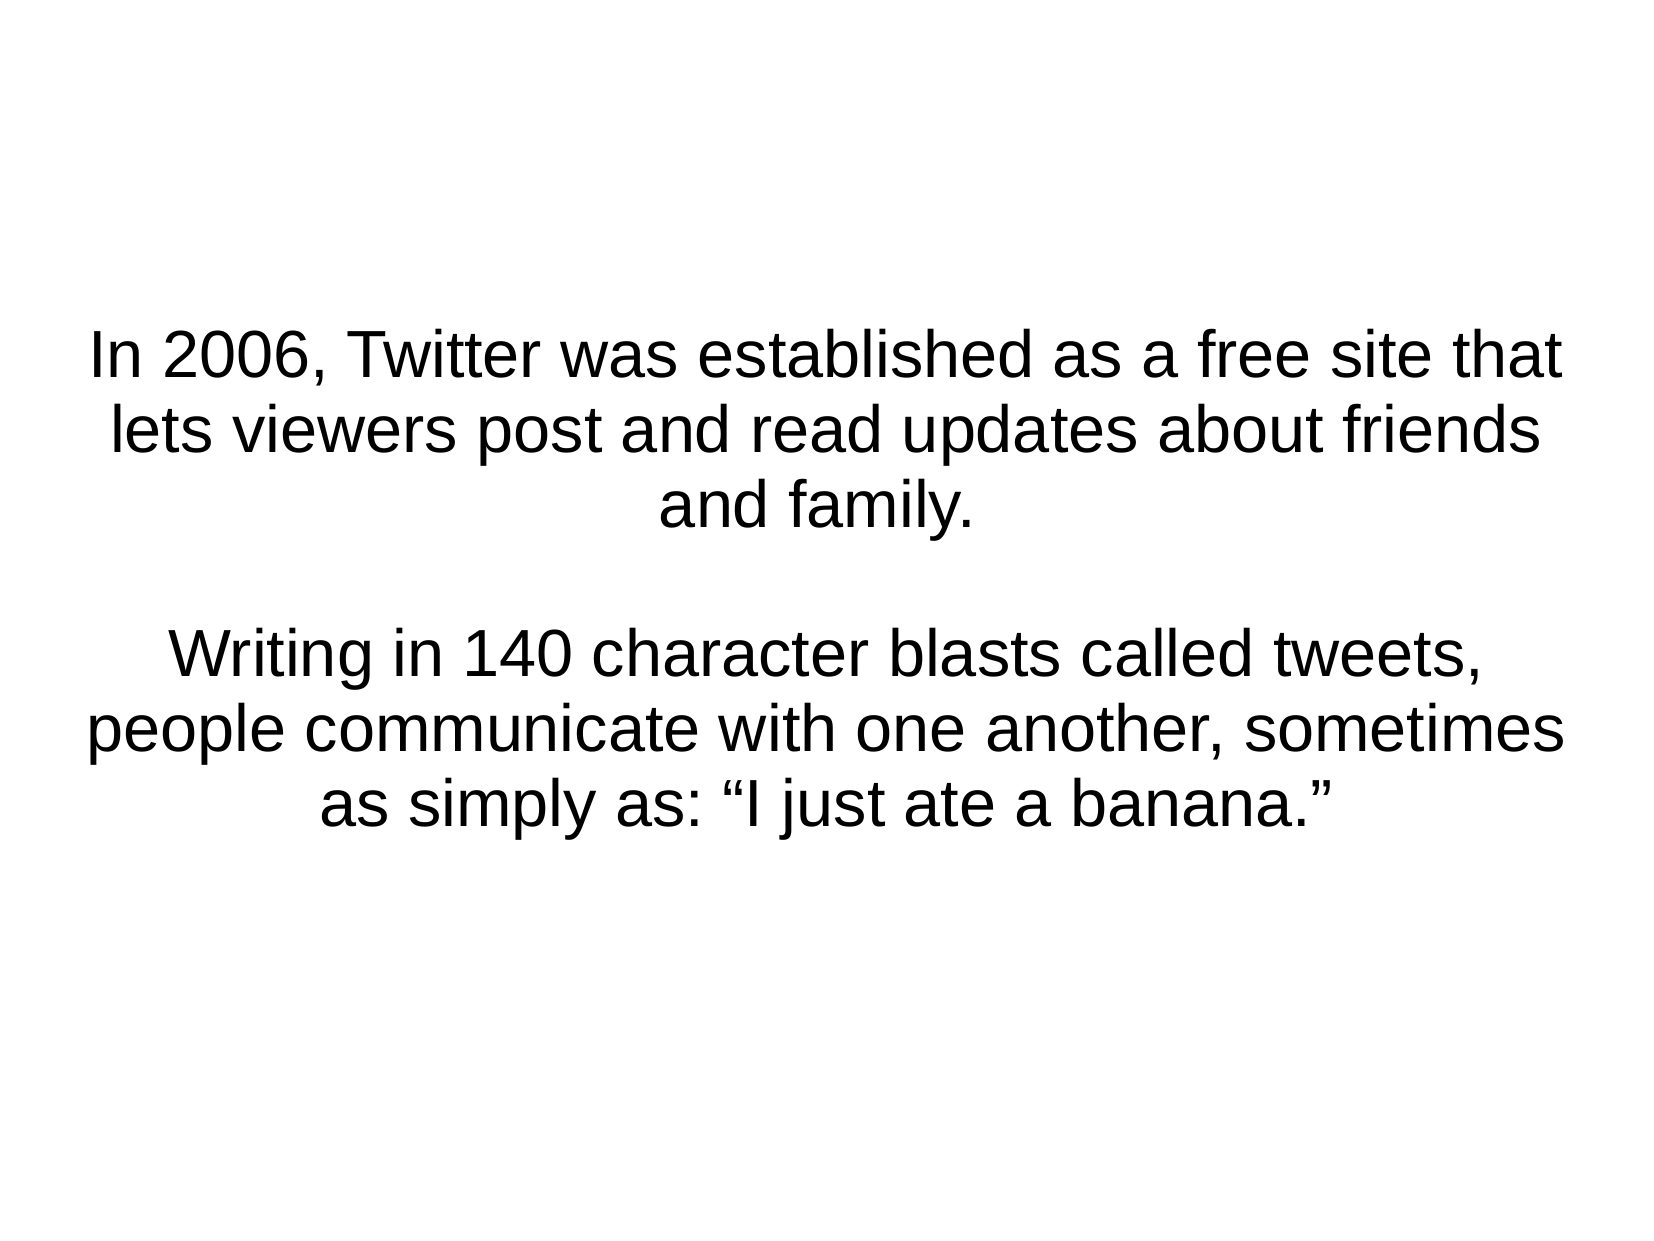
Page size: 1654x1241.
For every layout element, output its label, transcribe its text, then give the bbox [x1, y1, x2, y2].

subtitle In 2006, Twitter was established as a free site that lets viewers post and read updates about friends and family. Writing in 140 character blasts called tweets, people communicate with one another, sometimes as simply as: “I just ate a banana.” [82, 56, 1571, 1102]
